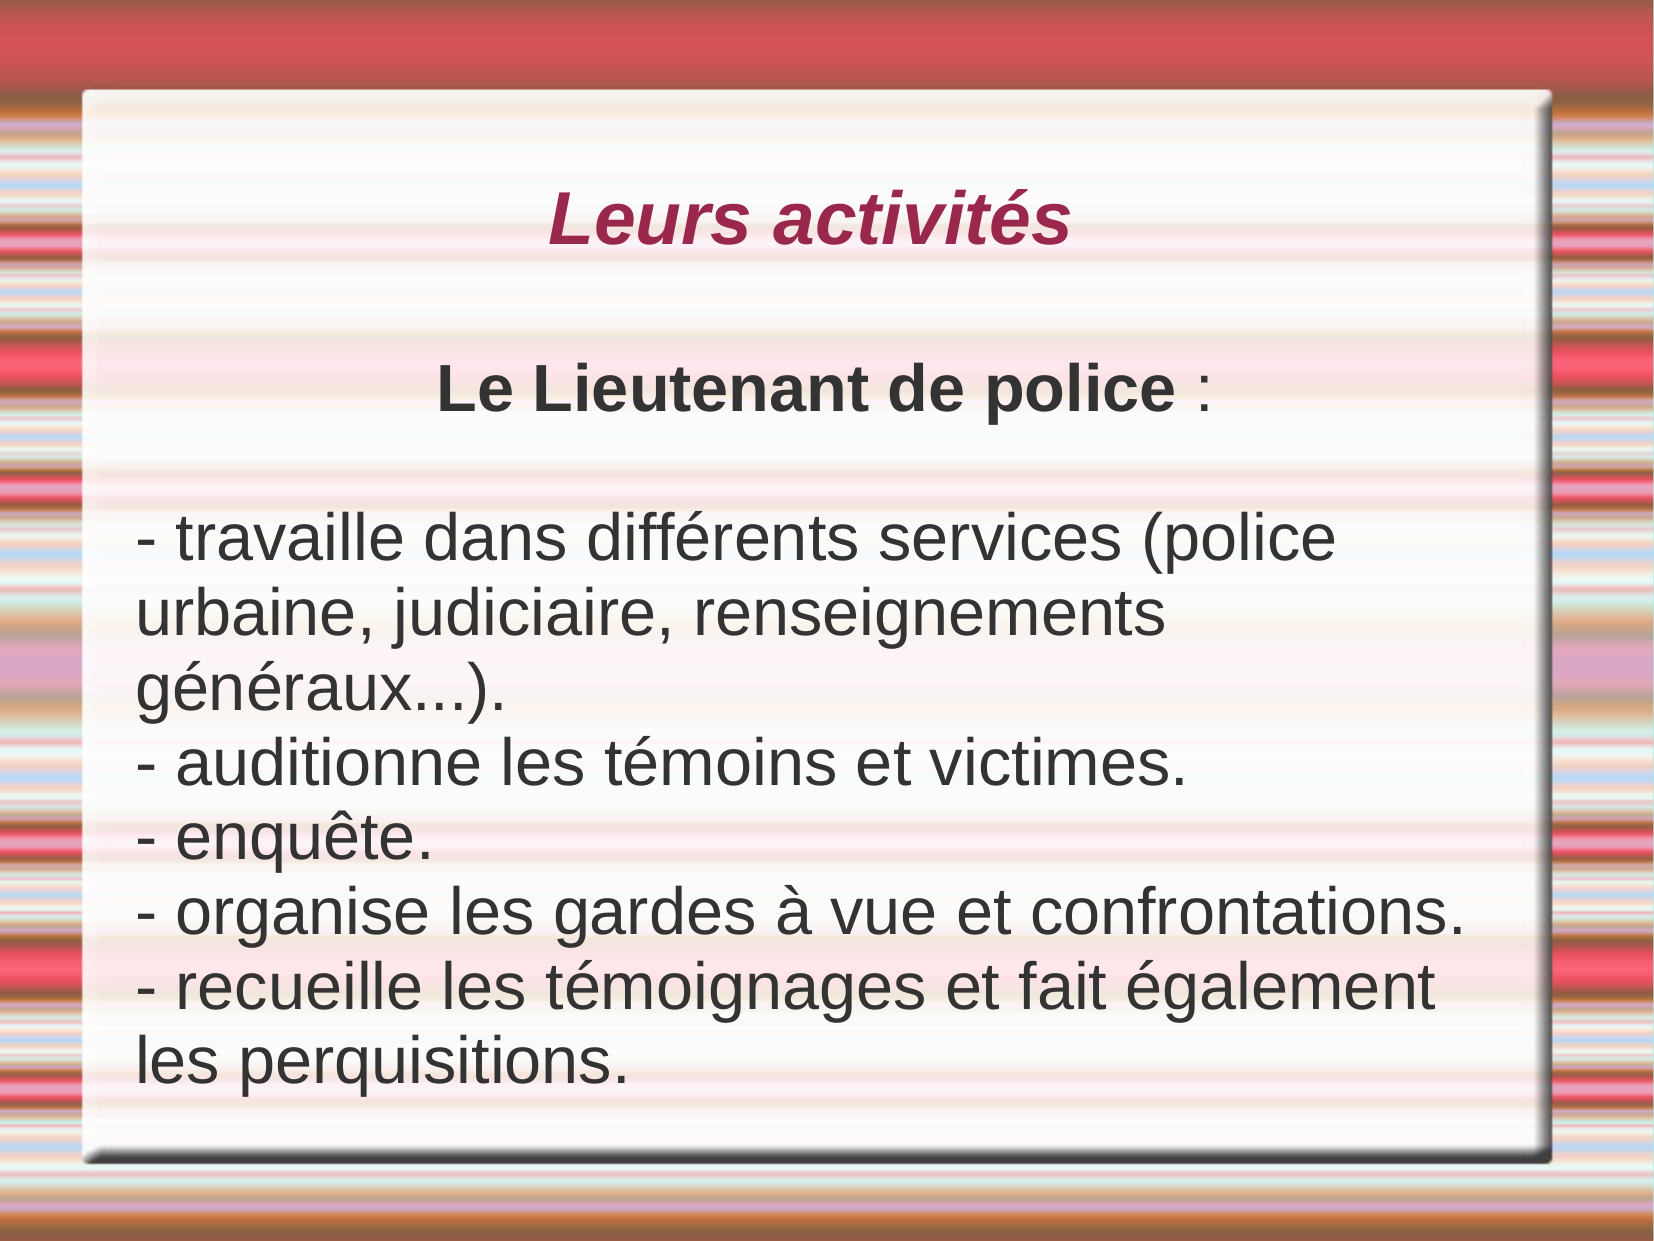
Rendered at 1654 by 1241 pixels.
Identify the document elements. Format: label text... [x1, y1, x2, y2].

list Le Lieutenant de police : - travaille dans différents services (police urbaine, judiciaire, renseignements généraux...). - auditionne les témoins et victimes. - enquête. - organise les gardes à vue et confrontations. - recueille les témoignages et fait également les perquisitions. [134, 350, 1516, 1241]
title Leurs activités [88, 114, 1534, 322]
picture [0, 0, 1654, 1241]
